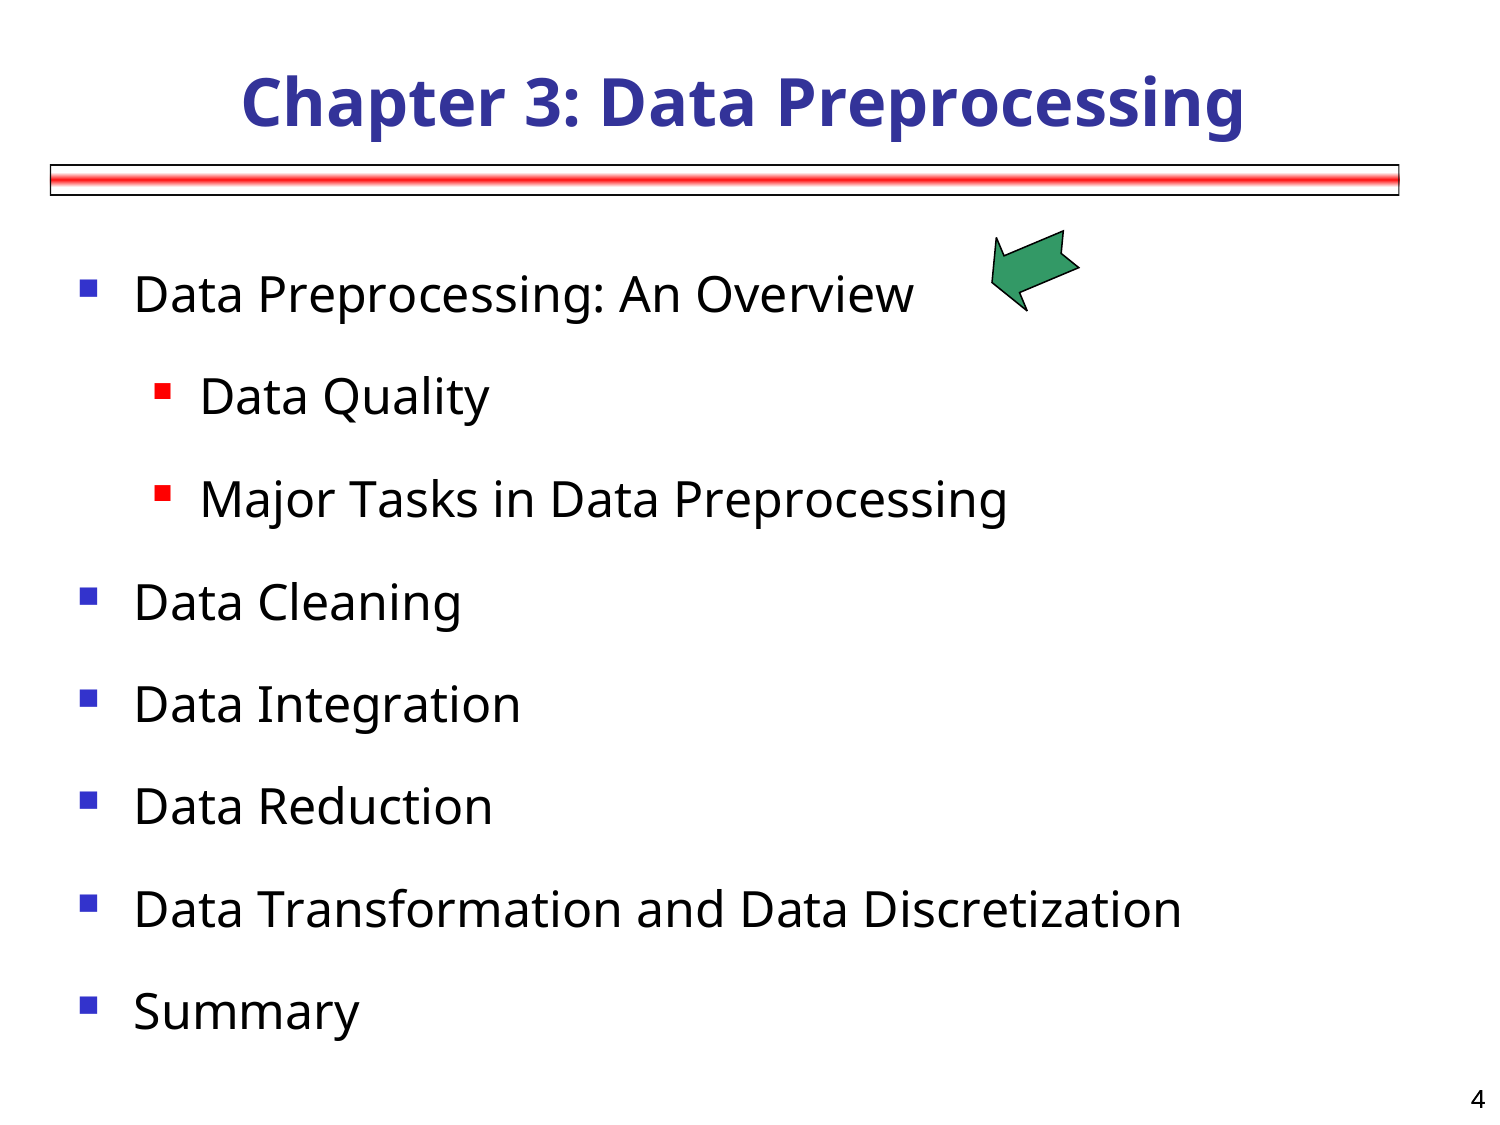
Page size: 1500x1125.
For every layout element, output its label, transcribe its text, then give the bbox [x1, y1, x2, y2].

text_box [992, 230, 1079, 311]
title Chapter 3: Data Preprocessing [24, 49, 1463, 150]
list Data Preprocessing: An Overview Data Quality Major Tasks in Data Preprocessing Data Cleaning Data Integration Data Reduction Data Transformation and Data Discretization Summary [62, 224, 1413, 1063]
text_box <number> [1187, 1062, 1500, 1125]
